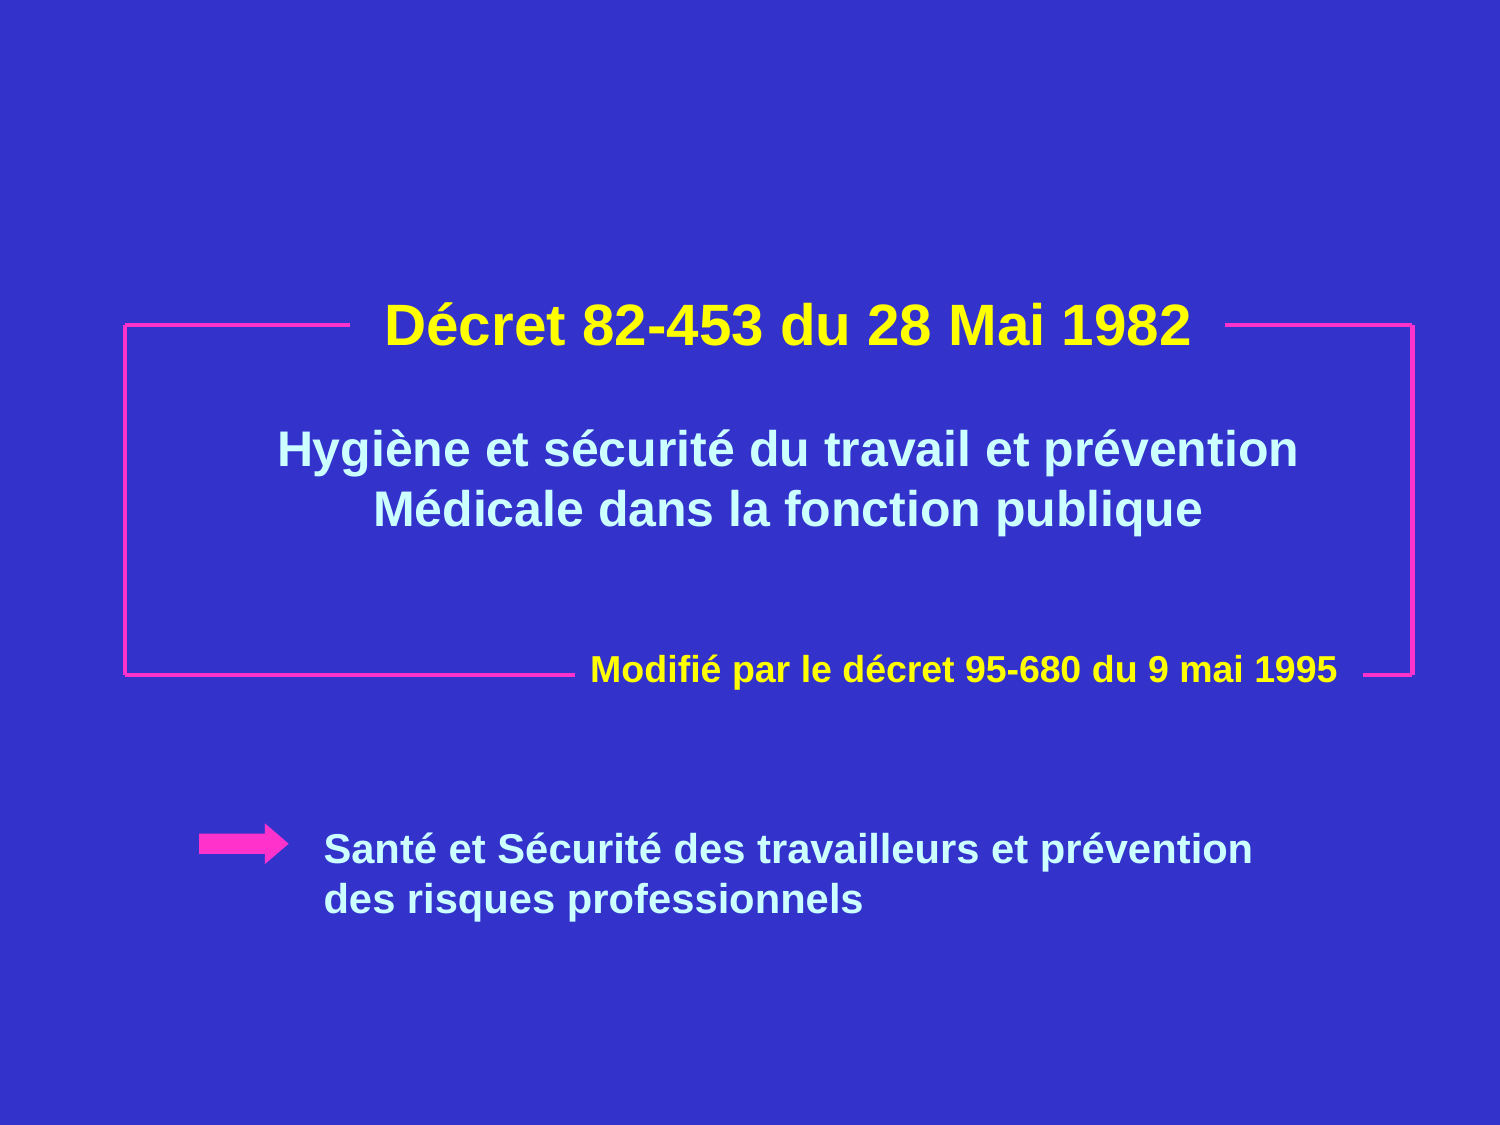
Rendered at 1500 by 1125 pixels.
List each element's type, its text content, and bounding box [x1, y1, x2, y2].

text_box Décret 82-453 du 28 Mai 1982 Hygiène et sécurité du travail et prévention Médicale dans la fonction publique [262, 279, 1316, 545]
text_box Modifié par le décret 95-680 du 9 mai 1995 [575, 637, 1353, 698]
text_box Santé et Sécurité des travailleurs et prévention des risques professionnels [308, 814, 1269, 930]
text_box [199, 824, 288, 863]
